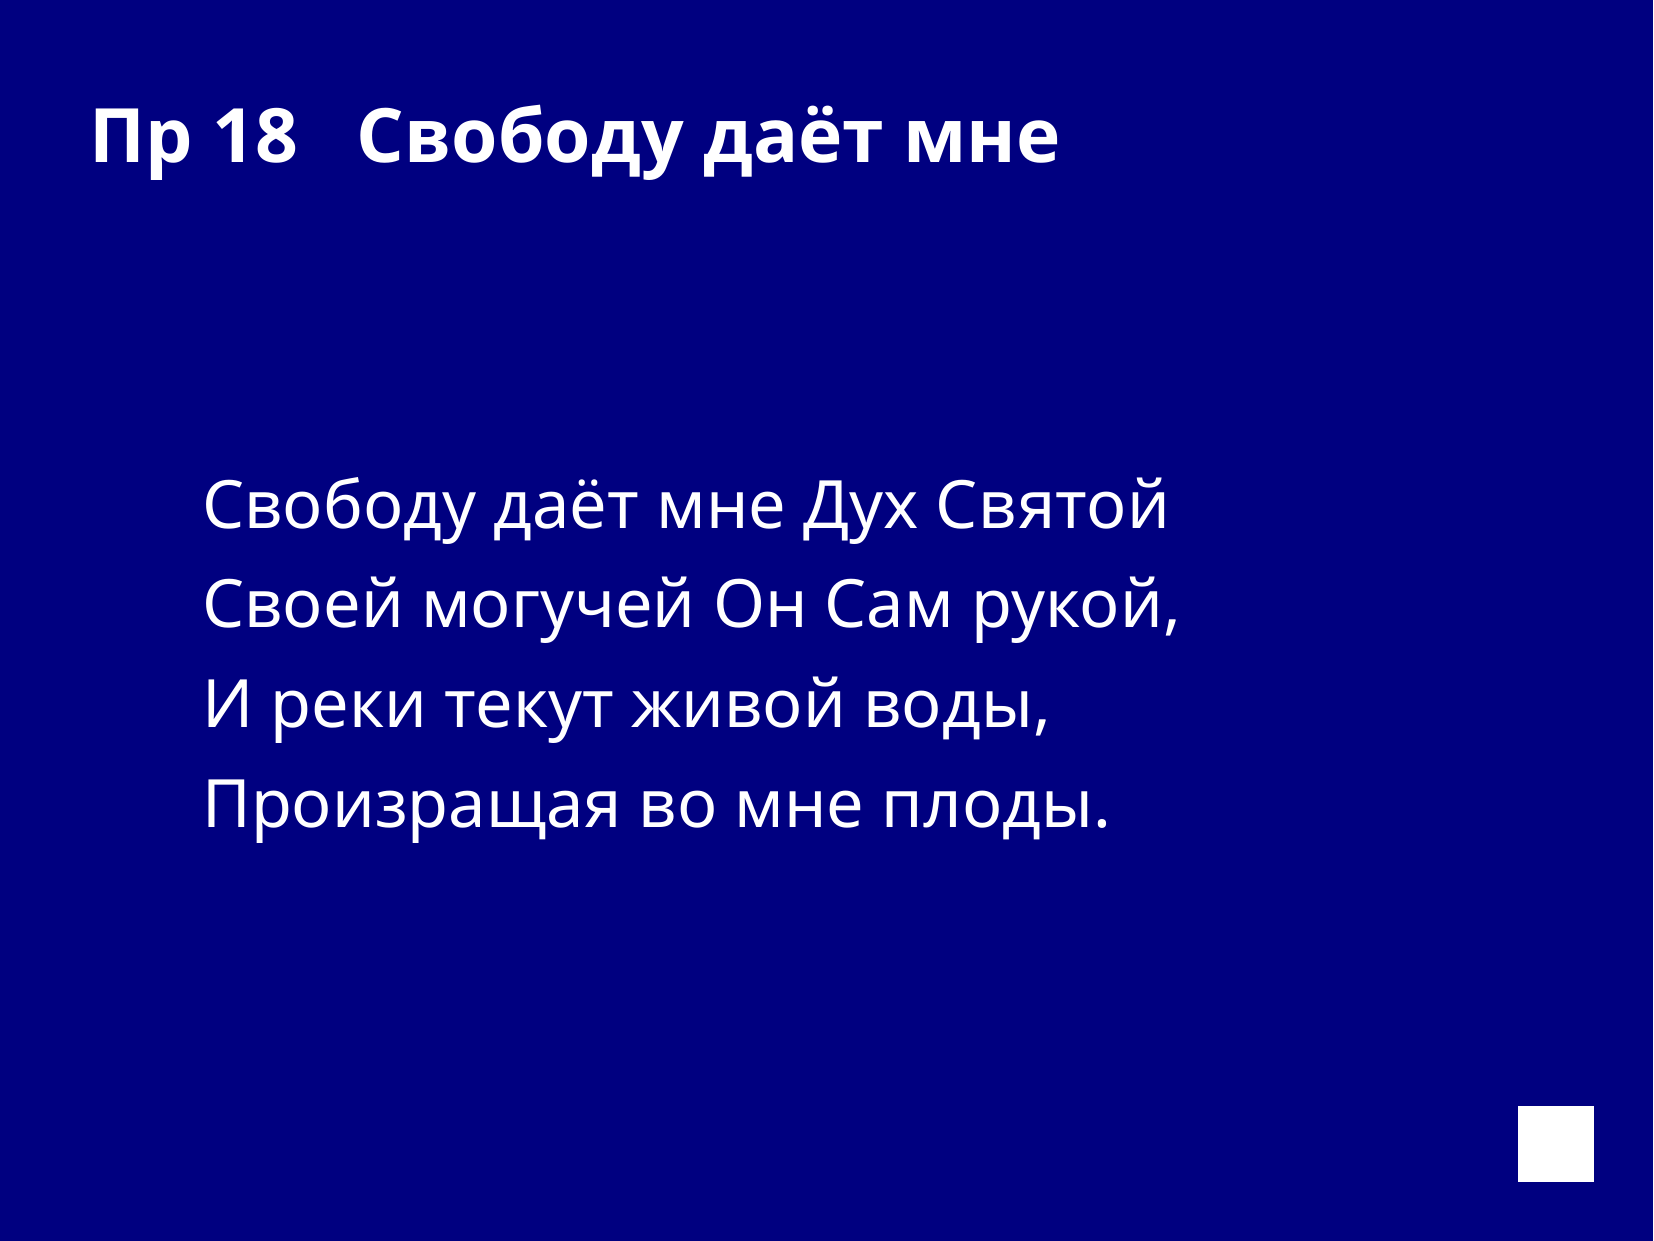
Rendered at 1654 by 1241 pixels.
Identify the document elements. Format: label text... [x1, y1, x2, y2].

text_box Пр 18 Свободу даёт мне [75, 75, 1576, 188]
text_box Свободу даёт мне Дух Святой Своей могучей Он Сам рукой, И реки текут живой воды, Произращая во мне плоды. [75, 188, 1576, 1163]
text_box [1518, 1106, 1594, 1182]
